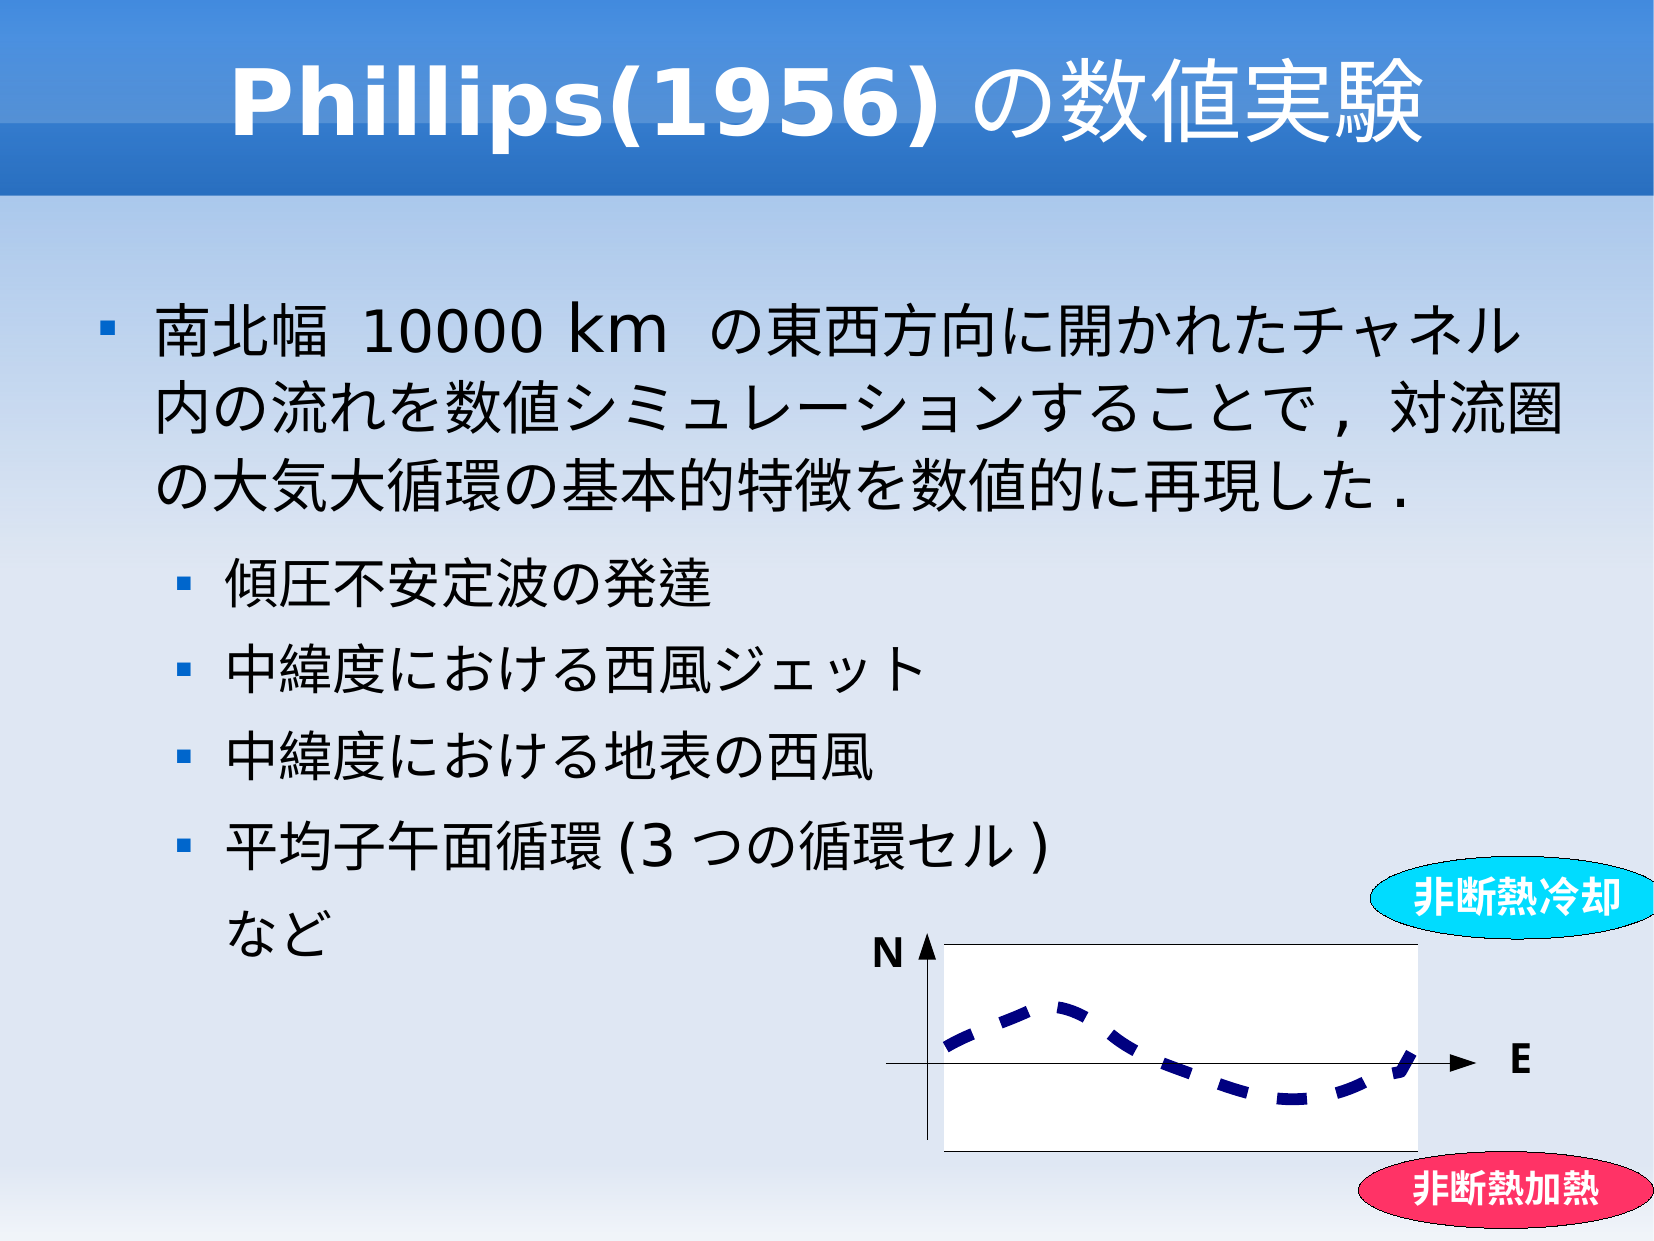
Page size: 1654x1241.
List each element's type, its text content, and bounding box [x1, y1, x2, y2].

text_box E [1494, 1021, 1583, 1111]
text_box [944, 1064, 1418, 1151]
picture [0, 0, 1654, 1241]
text_box 非断熱加熱 [1358, 1151, 1654, 1229]
text_box N [856, 915, 945, 981]
title Phillips(1956)の数値実験 [23, 0, 1630, 208]
text_box 非断熱冷却 [1370, 856, 1654, 940]
list 南北幅 10000 km の東西方向に開かれたチャネル内の流れを数値シミュレーションすることで, 対流圏の大気大循環の基本的特徴を数値的に再現した. 傾圧不安定波の発達 中緯度における西風ジェット 中緯度における地表の西風 平均子午面循環(3つの循環セル) など [82, 290, 1571, 1094]
text_box [944, 945, 1418, 1063]
